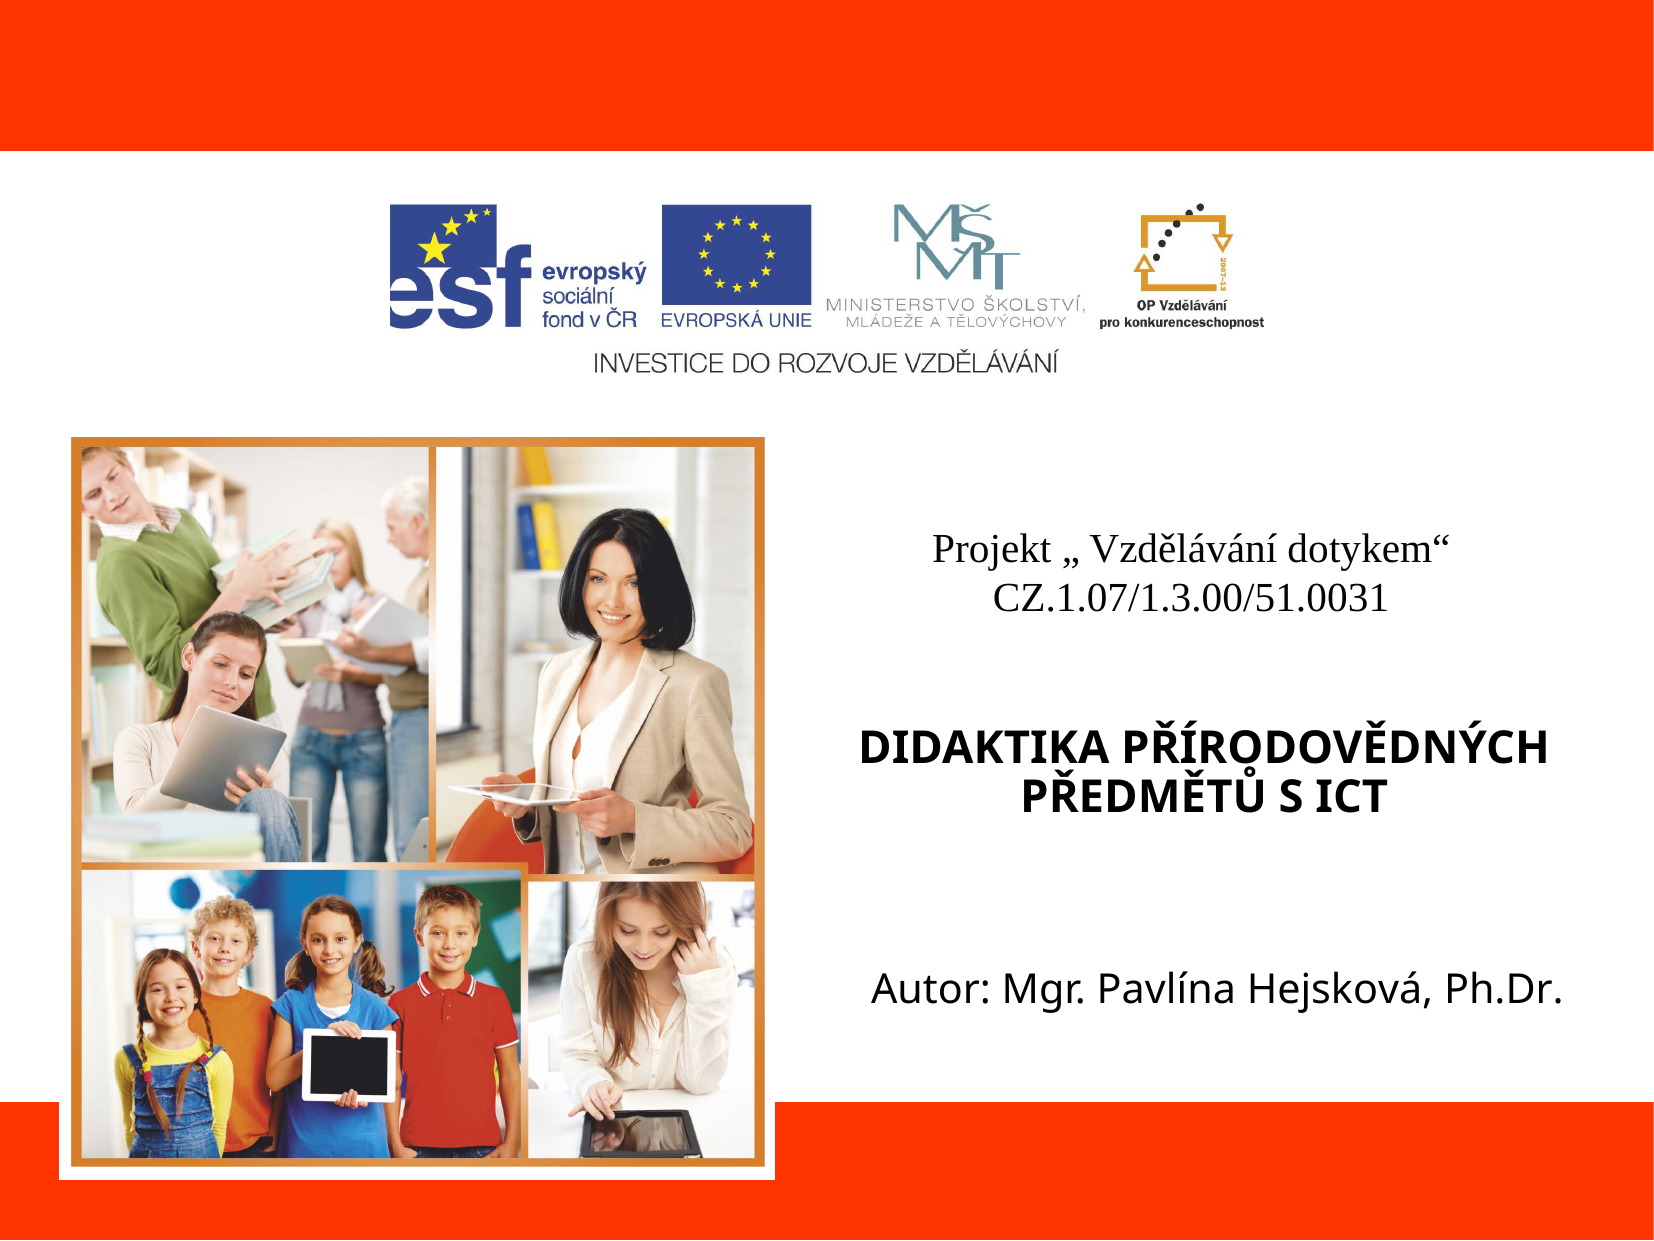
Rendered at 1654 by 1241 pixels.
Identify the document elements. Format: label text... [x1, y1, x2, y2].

text_box [0, 0, 1654, 151]
picture [390, 203, 1264, 373]
title Projekt „ Vzdělávání dotykem“ CZ.1.07/1.3.00/51.0031 [826, 458, 1556, 621]
text_box DIDAKTIKA PŘÍRODOVĚDNÝCH PŘEDMĚTŮ S ICT [839, 692, 1569, 855]
picture [71, 437, 765, 1167]
text_box [0, 1089, 1654, 1240]
text_box Autor: Mgr. Pavlína Hejsková, Ph.Dr. [852, 906, 1583, 1069]
